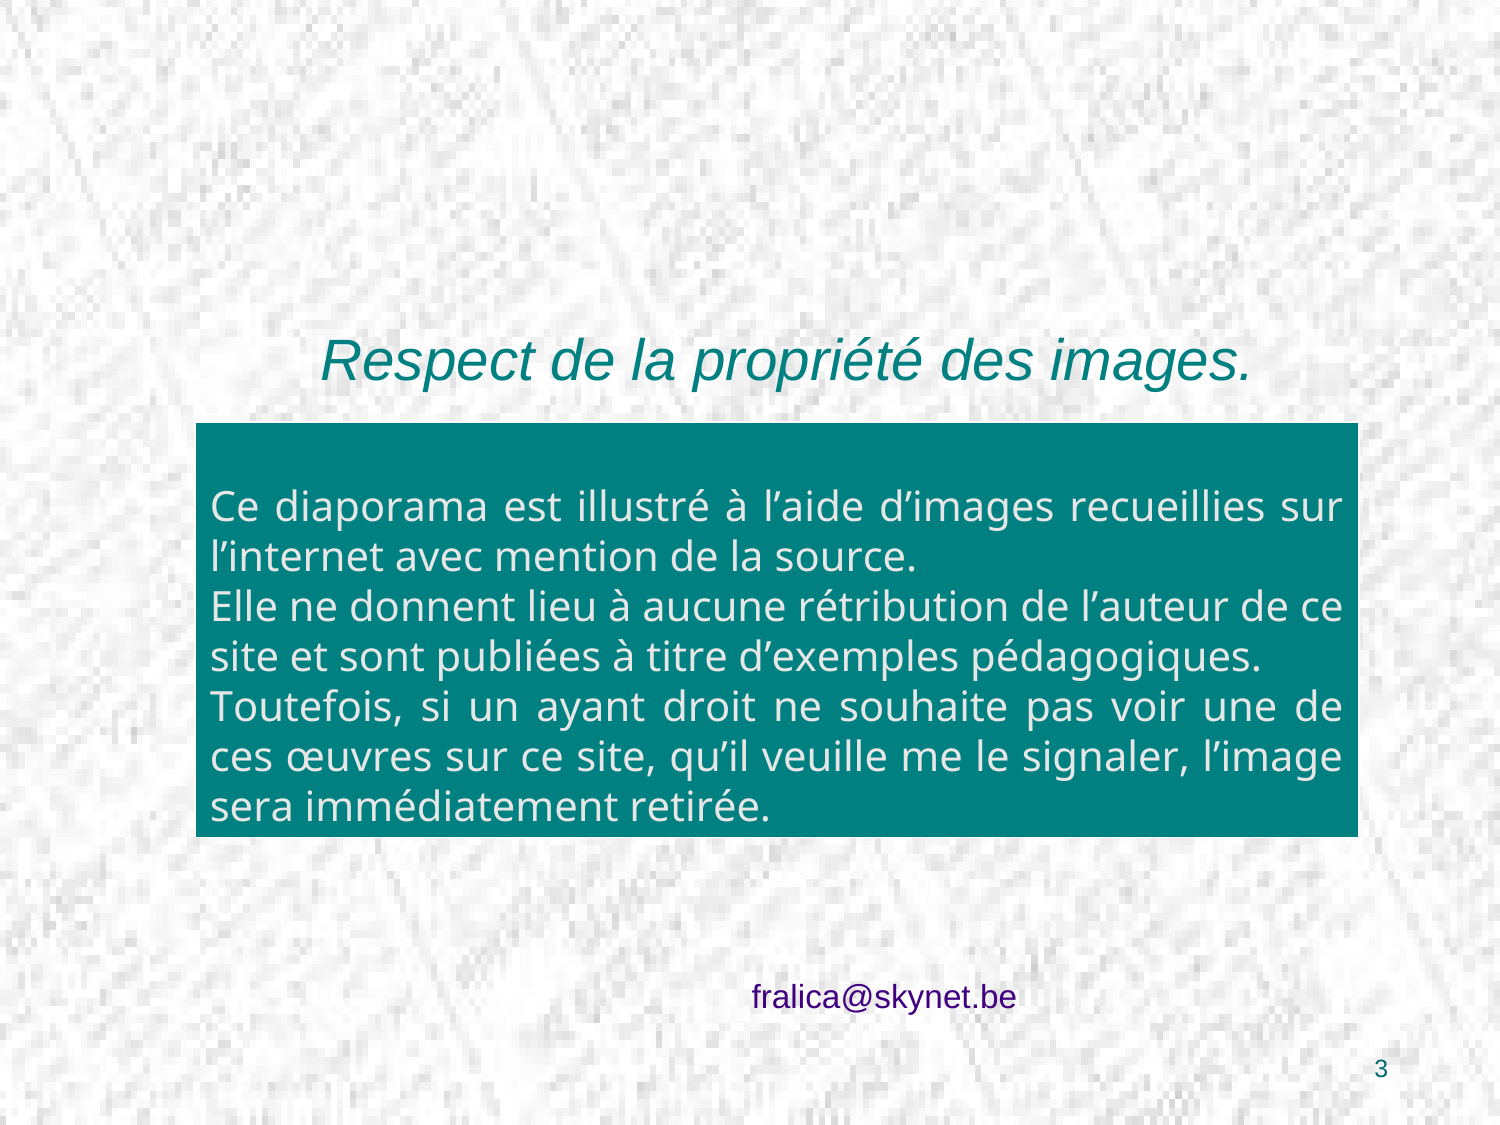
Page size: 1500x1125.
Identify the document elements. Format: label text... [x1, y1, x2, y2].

picture [0, 0, 1500, 1125]
text_box Ce diaporama est illustré à l’aide d’images recueillies sur l’internet avec mention de la source. Elle ne donnent lieu à aucune rétribution de l’auteur de ce site et sont publiées à titre d’exemples pédagogiques. Toutefois, si un ayant droit ne souhaite pas voir une de ces œuvres sur ce site, qu’il veuille me le signaler, l’image sera immédiatement retirée. [195, 421, 1359, 838]
text_box fralica@skynet.be [542, 967, 1227, 1023]
text_box Respect de la propriété des images. [305, 314, 1272, 401]
